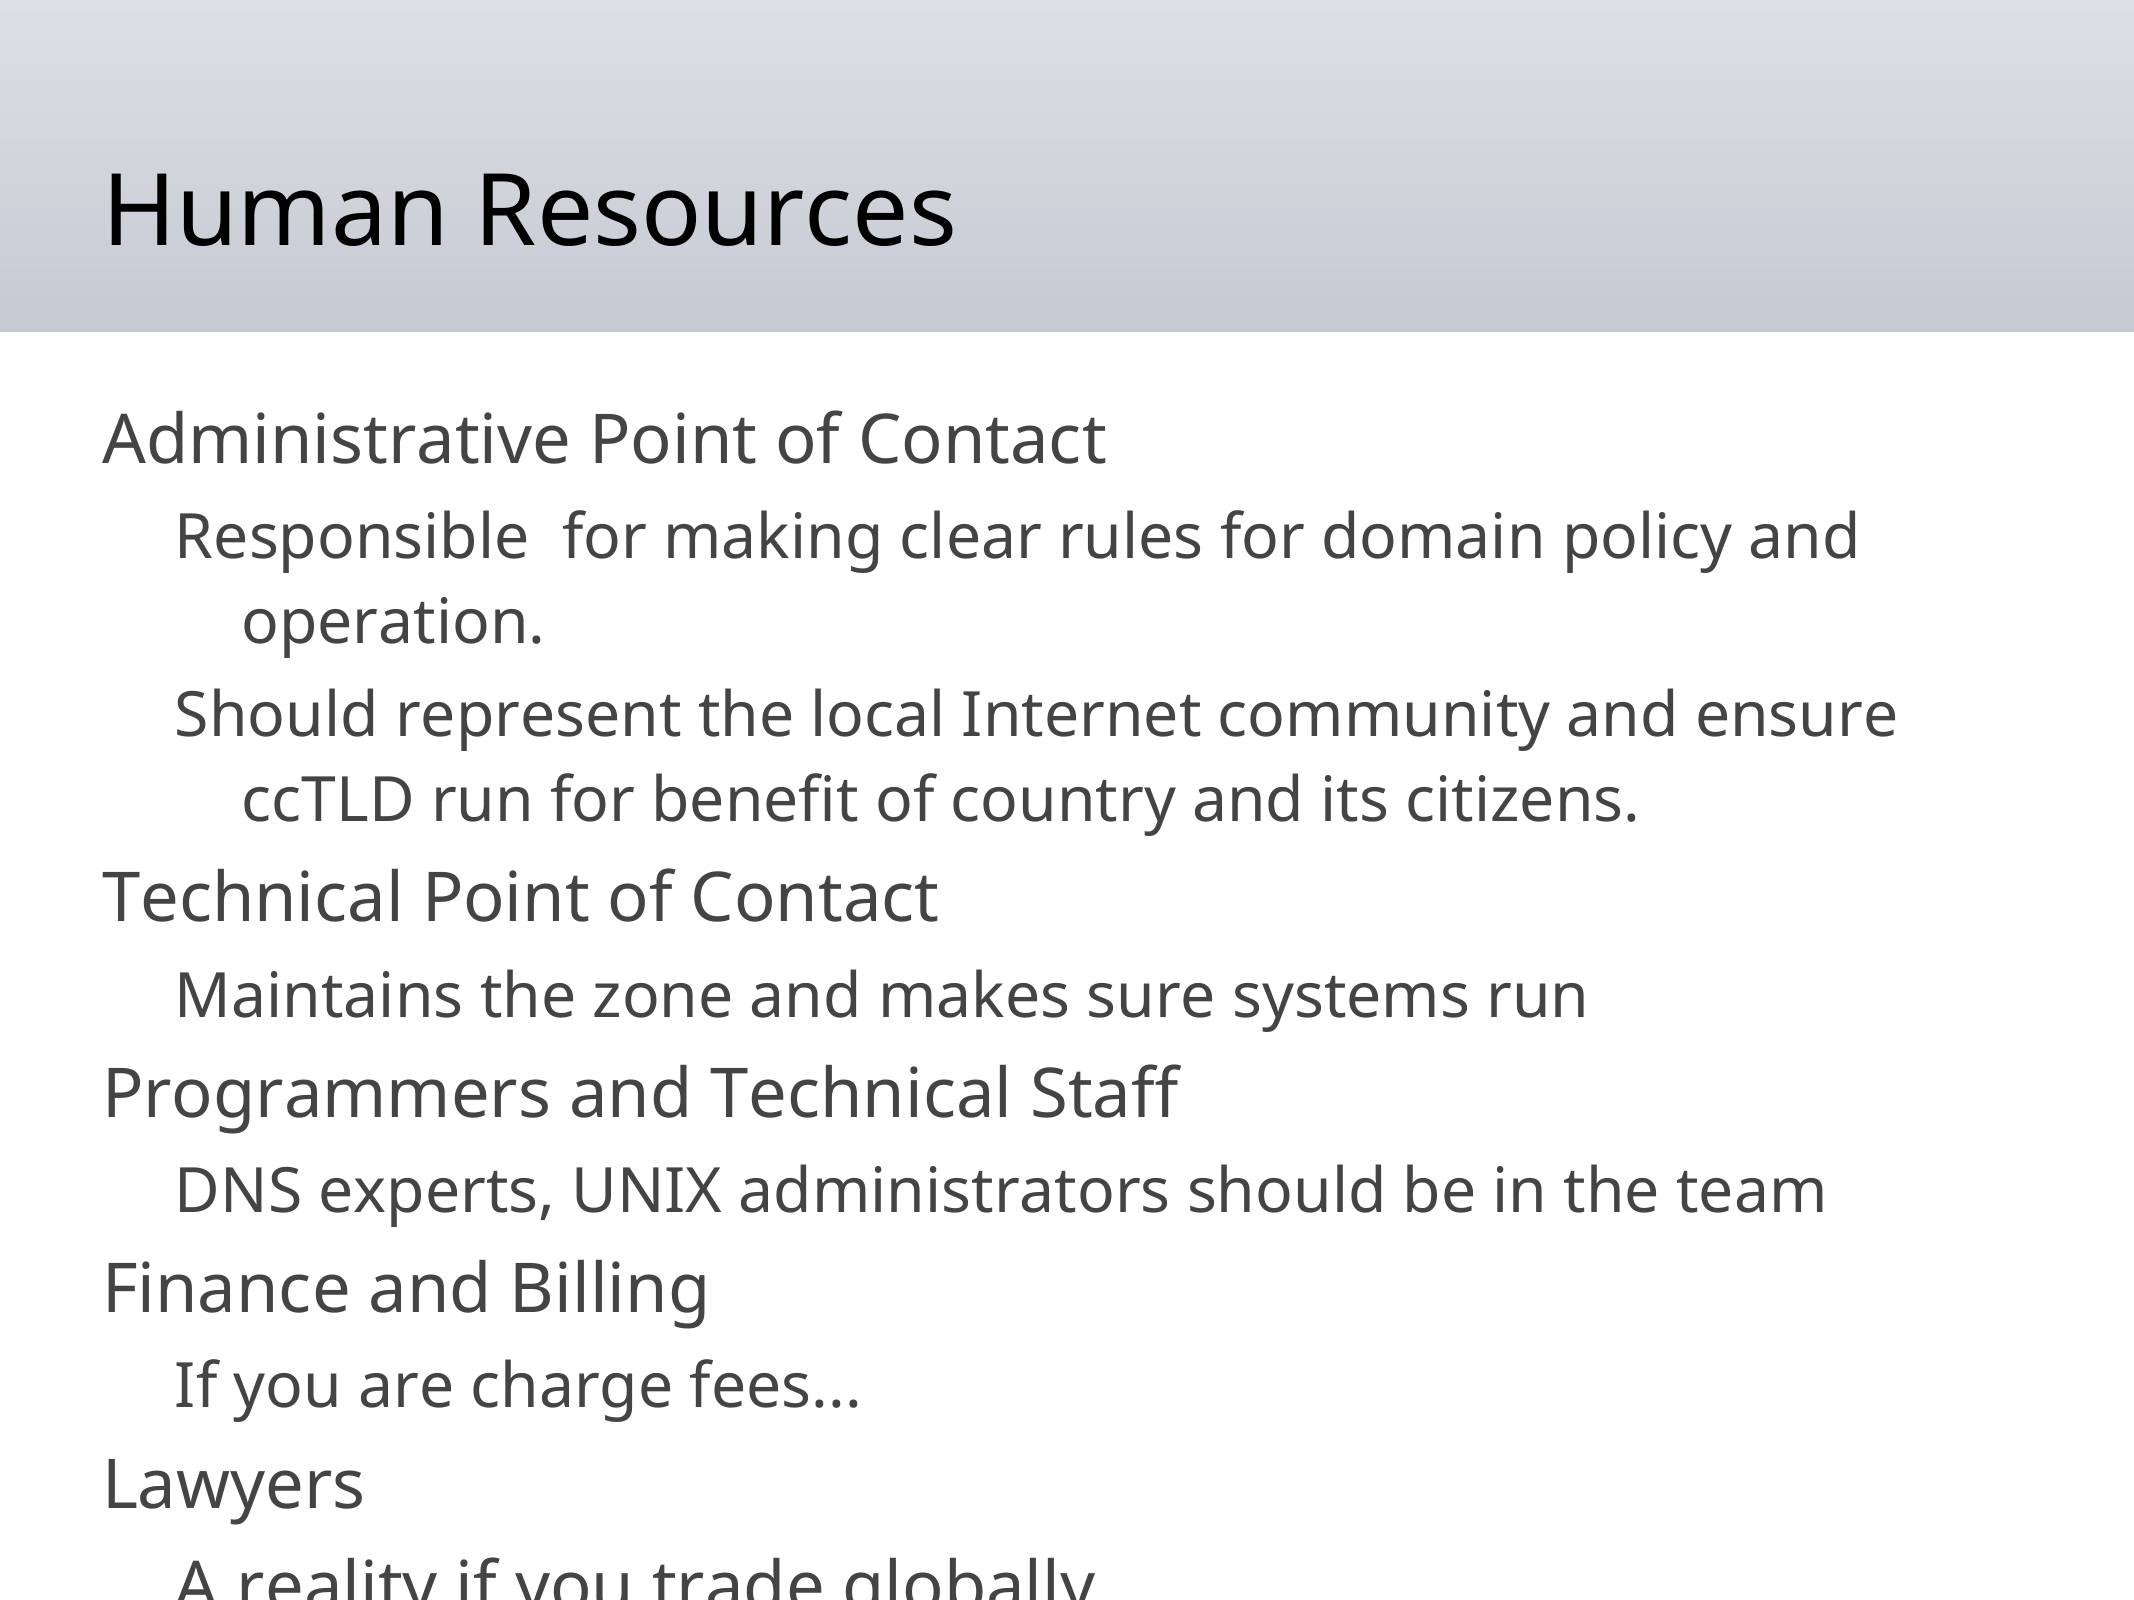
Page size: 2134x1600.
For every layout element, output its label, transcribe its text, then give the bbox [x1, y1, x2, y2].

title Human Resources [93, 54, 2040, 284]
list Administrative Point of Contact Responsible for making clear rules for domain policy and operation. Should represent the local Internet community and ensure ccTLD run for benefit of country and its citizens. Technical Point of Contact Maintains the zone and makes sure systems run Programmers and Technical Staff DNS experts, UNIX administrators should be in the team Finance and Billing If you are charge fees... Lawyers A reality if you trade globally [93, 381, 2040, 1501]
text_box [0, 0, 2134, 332]
